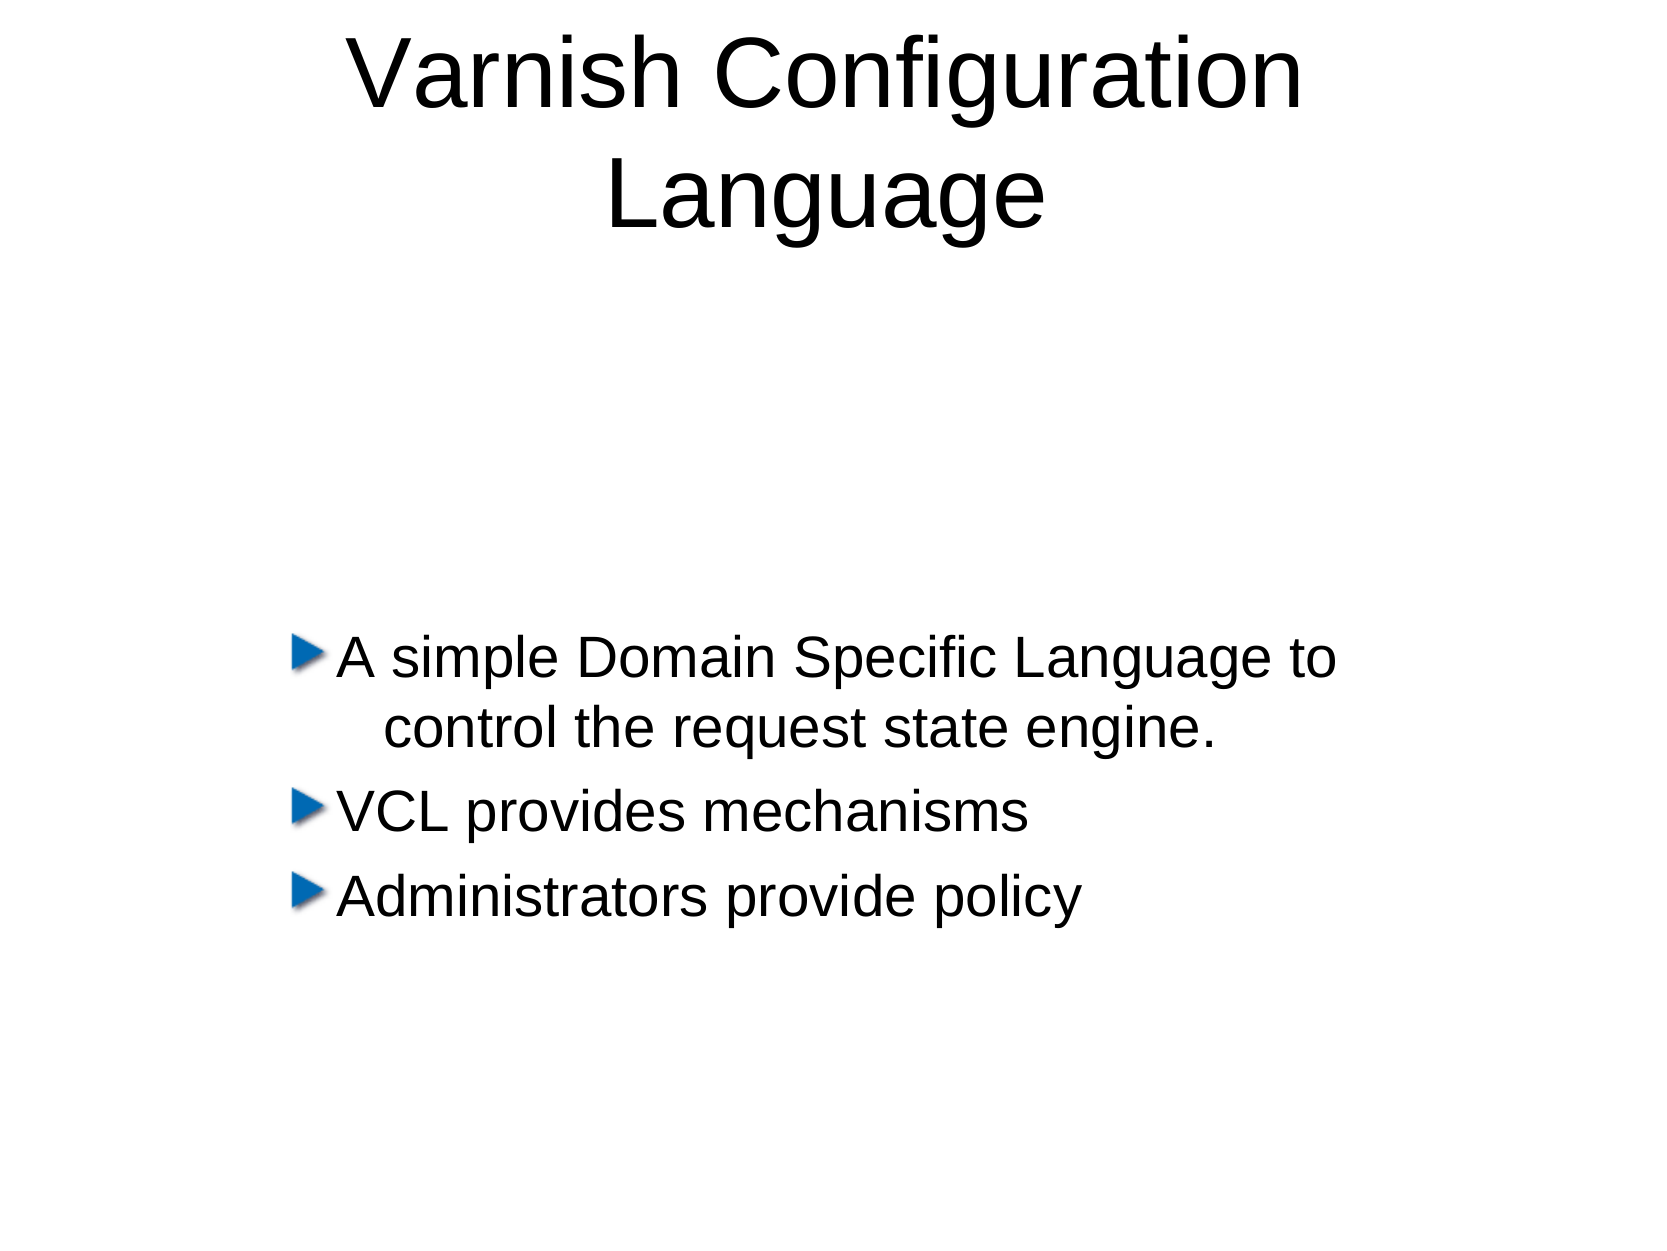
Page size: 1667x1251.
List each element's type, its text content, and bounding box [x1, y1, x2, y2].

list A simple Domain Specific Language to control the request state engine. VCL provides mechanisms Administrators provide policy [124, 360, 1541, 1187]
title Varnish Configuration Language [118, 0, 1534, 256]
